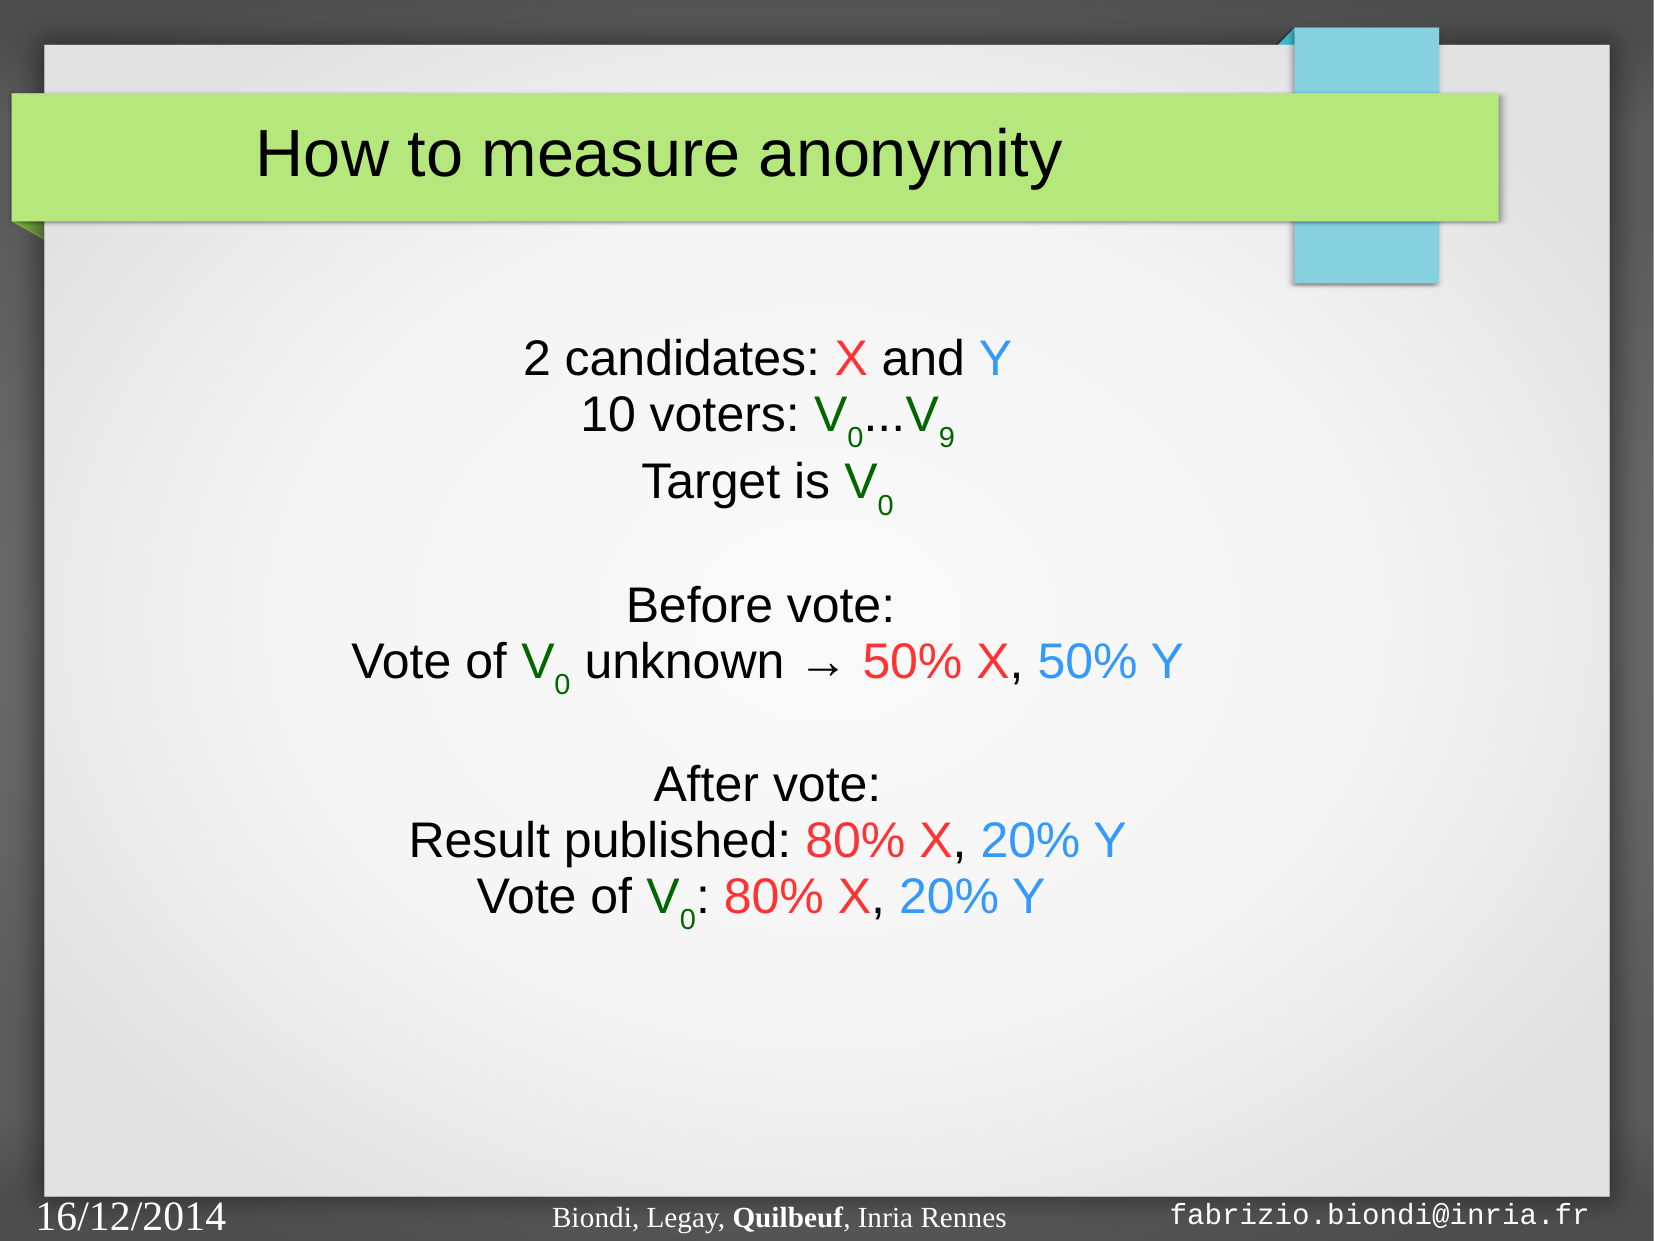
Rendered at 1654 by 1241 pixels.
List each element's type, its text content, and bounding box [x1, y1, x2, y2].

text_box 2 candidates: X and Y 10 voters: V0...V9 Target is V0 Before vote: Vote of V0 unknown → 50% X, 50% Y After vote: Result published: 80% X, 20% Y Vote of V0: 80% X, 20% Y [212, 313, 1323, 1092]
title How to measure anonymity [70, 94, 1583, 213]
picture [0, 0, 1654, 1241]
